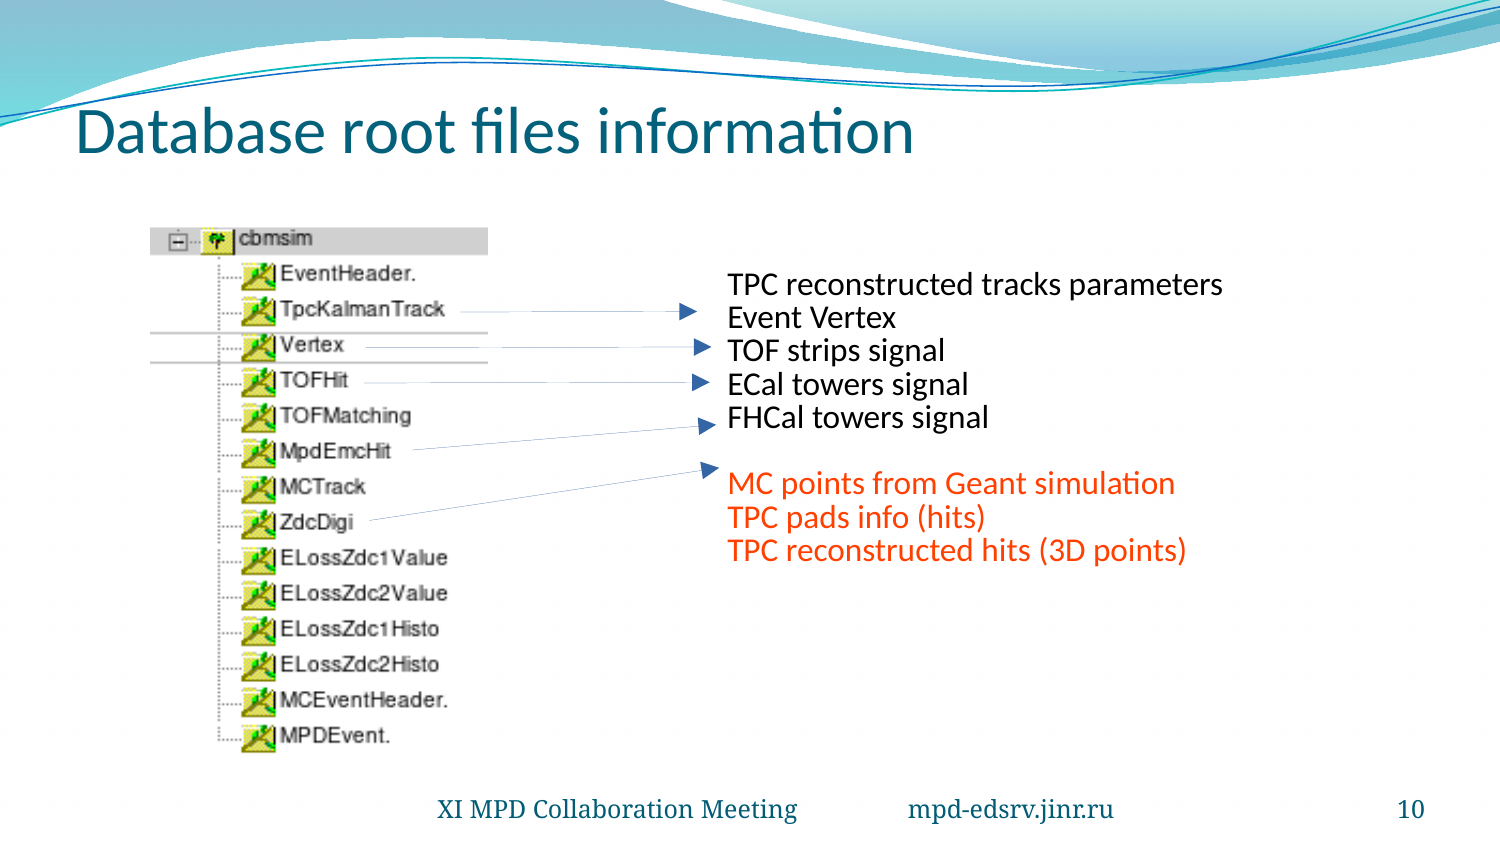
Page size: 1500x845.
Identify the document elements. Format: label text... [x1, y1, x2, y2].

text_box TPC reconstructed tracks parameters Event Vertex TOF strips signal ECal towers signal FHCal towers signal MC points from Geant simulation TPC pads info (hits) TPC reconstructed hits (3D points) [712, 187, 1425, 788]
picture [150, 224, 488, 763]
title Database root files information [75, 86, 1425, 188]
